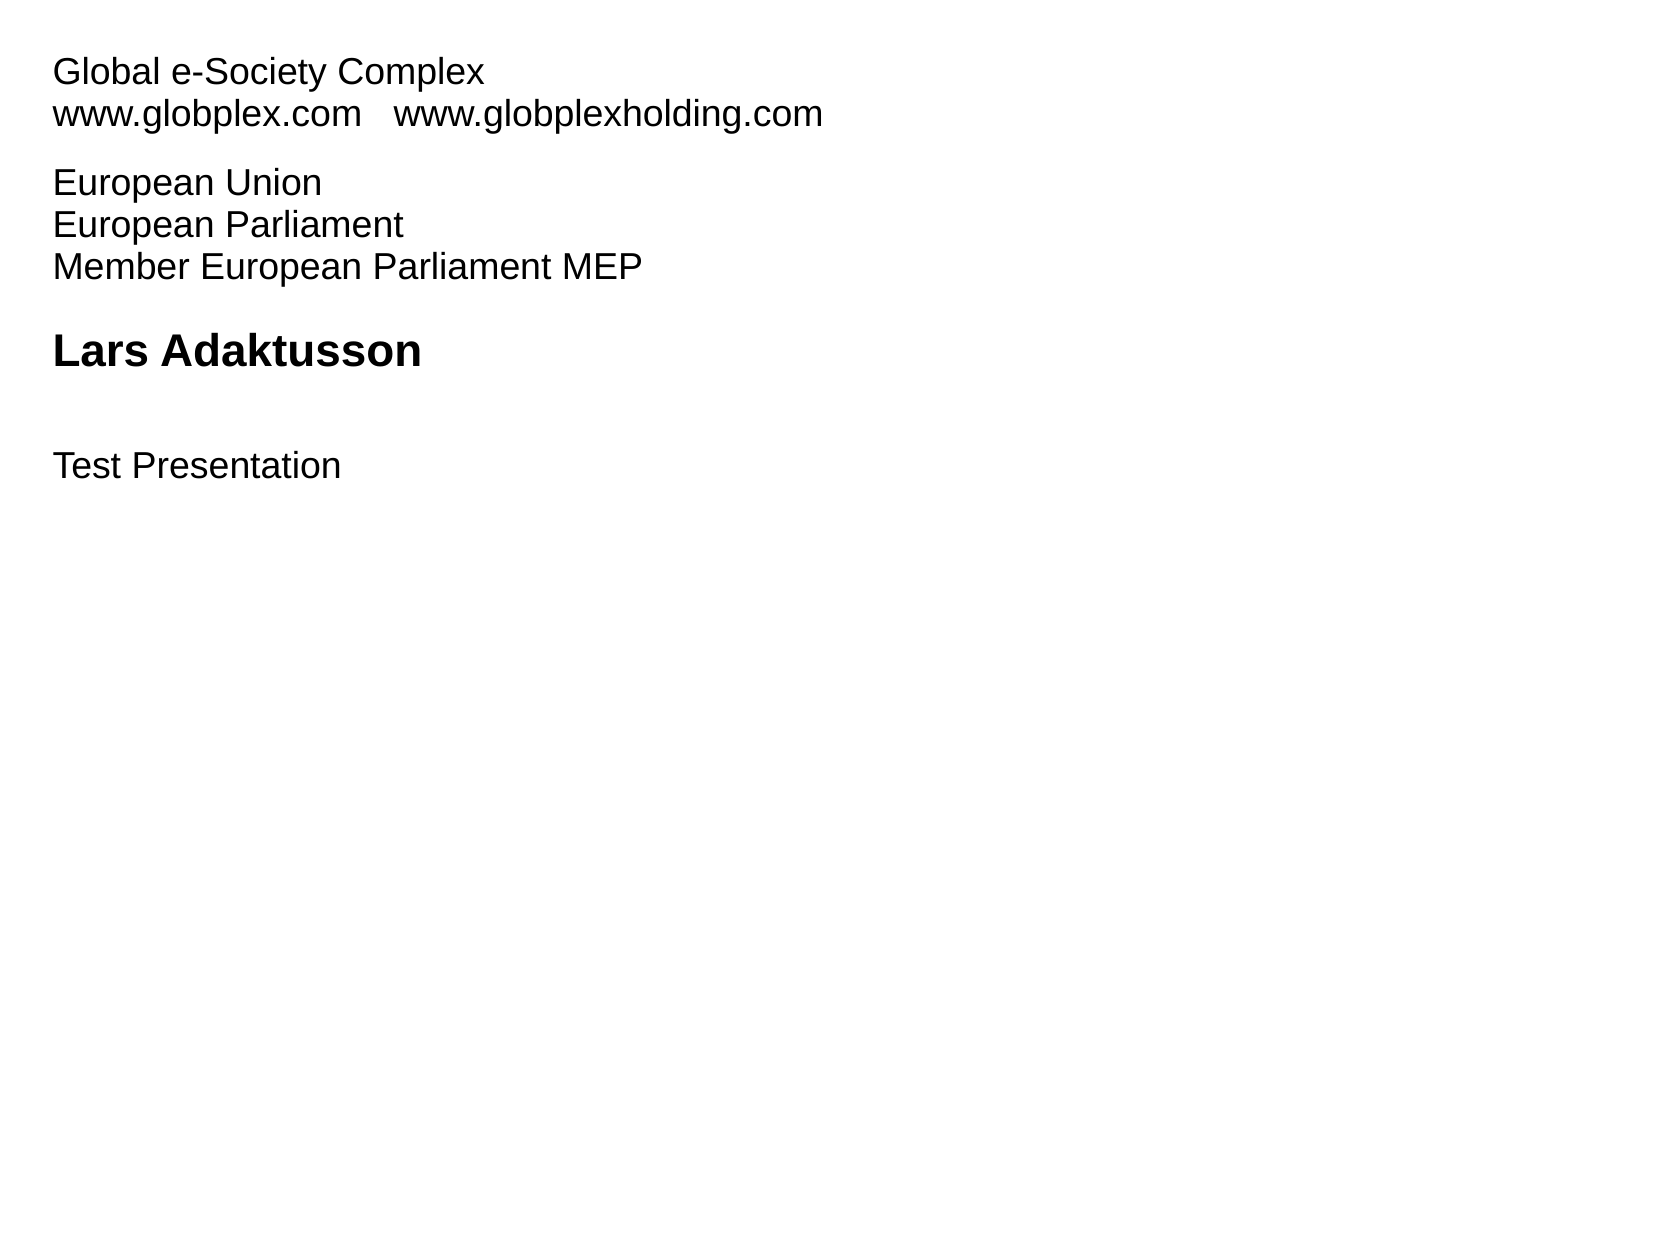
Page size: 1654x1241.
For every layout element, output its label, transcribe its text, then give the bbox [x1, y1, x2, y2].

text_box Lars Adaktusson [37, 317, 659, 386]
text_box Test Presentation [37, 437, 659, 498]
text_box Global e-Society Complex www.globplex.com www.globplexholding.com [37, 42, 839, 142]
text_box European Union European Parliament Member European Parliament MEP [37, 154, 659, 296]
